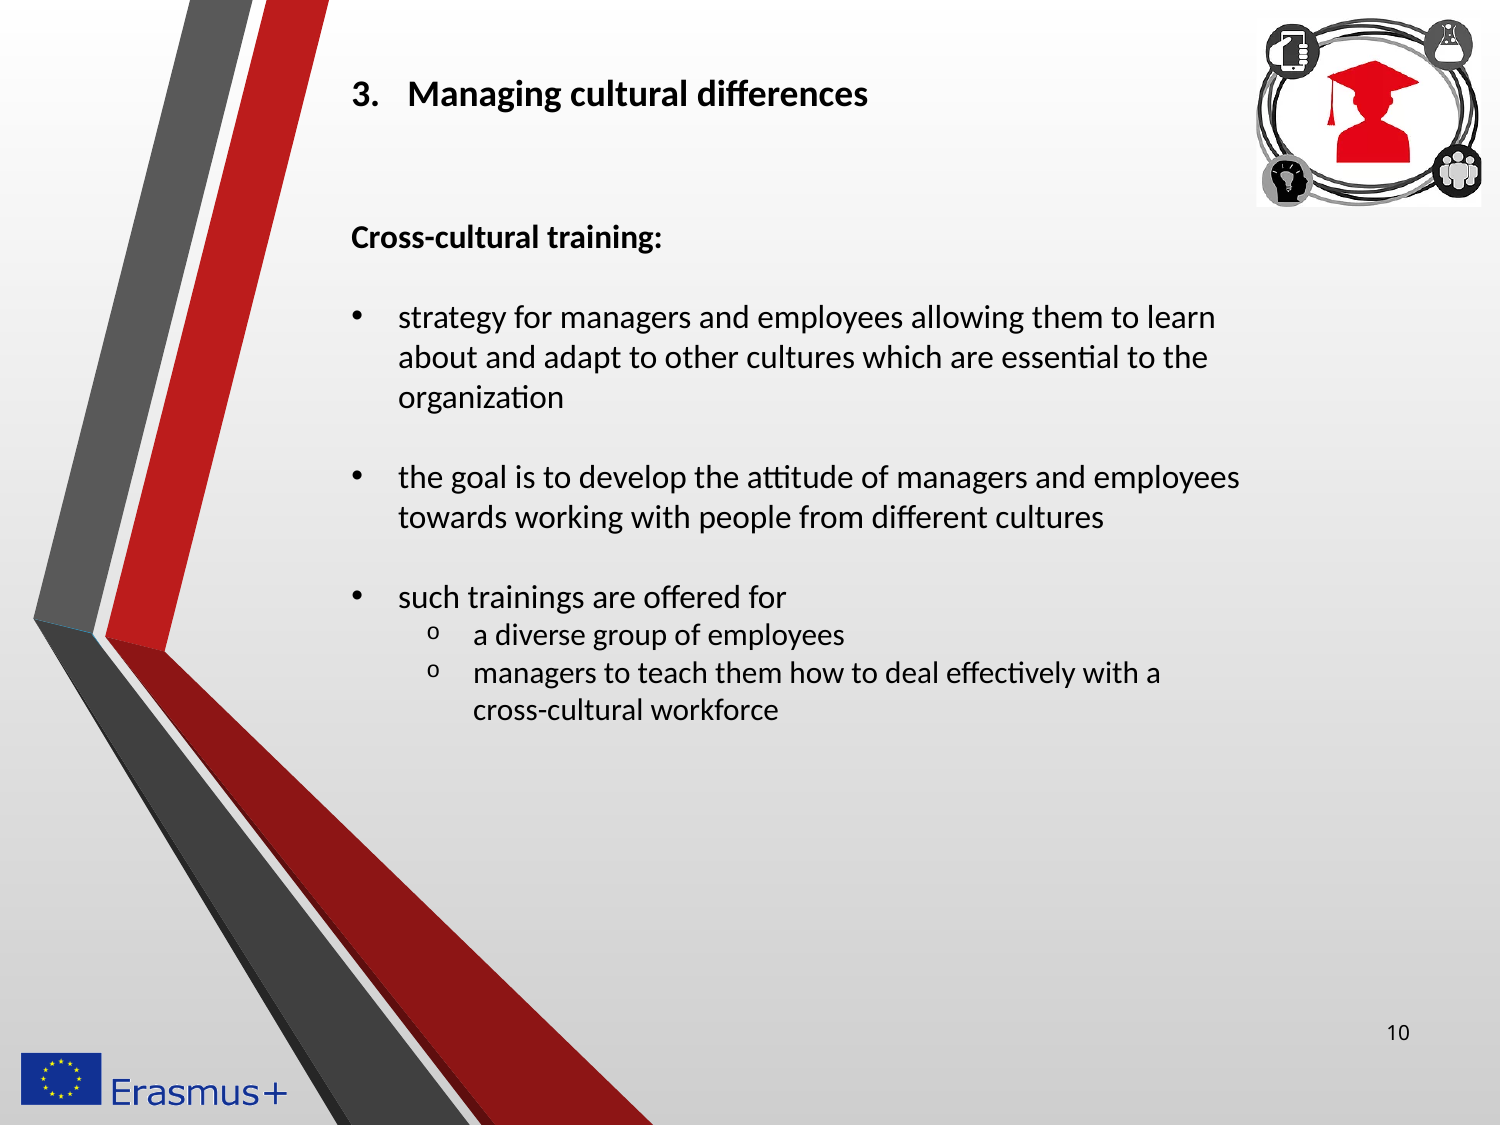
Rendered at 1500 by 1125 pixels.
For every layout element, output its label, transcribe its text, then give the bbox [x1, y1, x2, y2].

text_box Cross-cultural training: strategy for managers and employees allowing them to learn about and adapt to other cultures which are essential to the organization the goal is to develop the attitude of managers and employees towards working with people from different cultures such trainings are offered for a diverse group of employees managers to teach them how to deal effectively with a cross-cultural workforce [336, 208, 1258, 735]
text_box Managing cultural differences [336, 61, 1247, 122]
picture [1256, 18, 1482, 207]
picture [5, 1037, 302, 1120]
slide_number <numer> [1357, 1003, 1425, 1064]
chart [1257, 19, 1483, 209]
